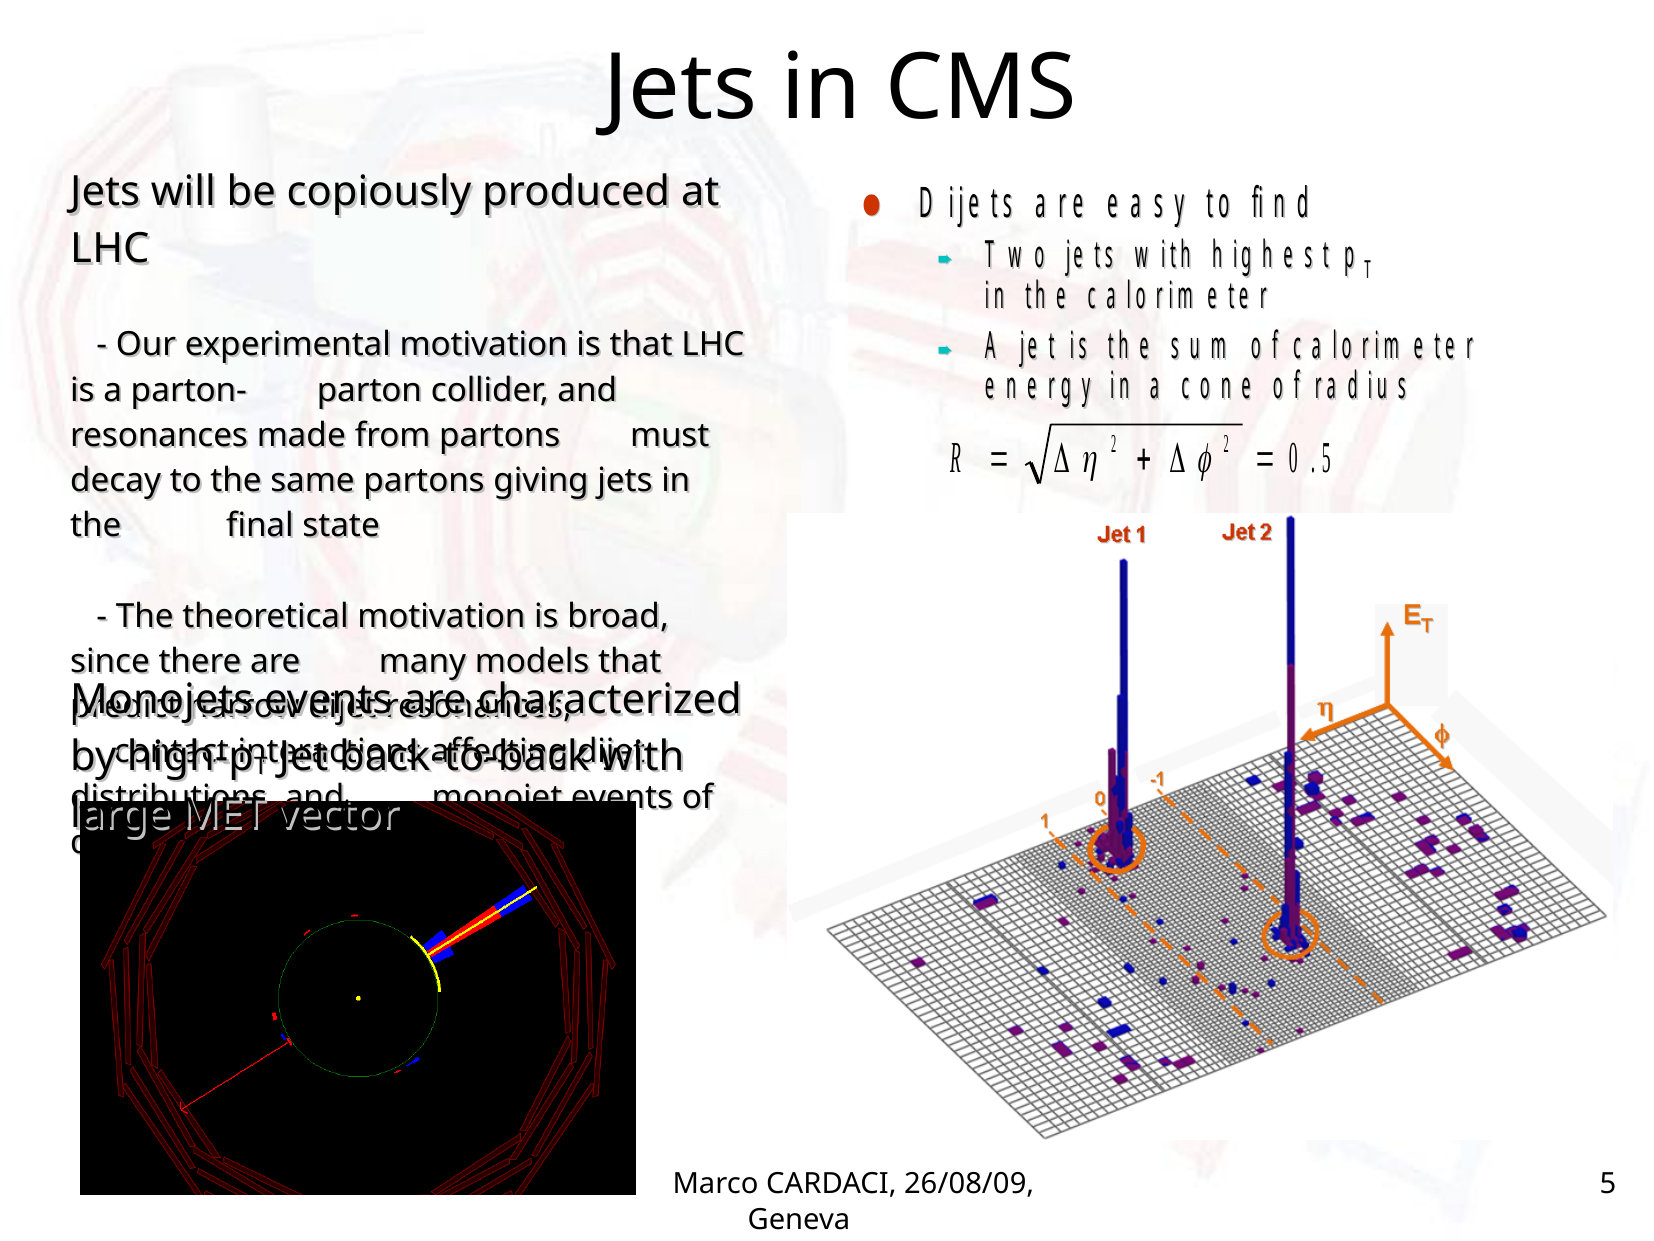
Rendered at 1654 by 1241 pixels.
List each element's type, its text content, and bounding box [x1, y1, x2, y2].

title Jets in CMS [206, 15, 1475, 154]
picture [0, 0, 1654, 1241]
text_box Marco CARDACI, 26/08/09, Geneva [657, 1157, 1078, 1213]
text_box Jets will be copiously produced at LHC - Our experimental motivation is that LHC is a parton- parton collider, and resonances made from partons must decay to the same partons giving jets in the final state - The theoretical motivation is broad, since there are many models that predict narrow dijet resonances, contact interactions affecting dijet distributions, and monojet events of direct graviton production [55, 153, 764, 599]
text_box Monojets events are characterized by high-pT Jet back-to-back with large MET vector [55, 661, 788, 796]
text_box 5 [1584, 1157, 1650, 1213]
